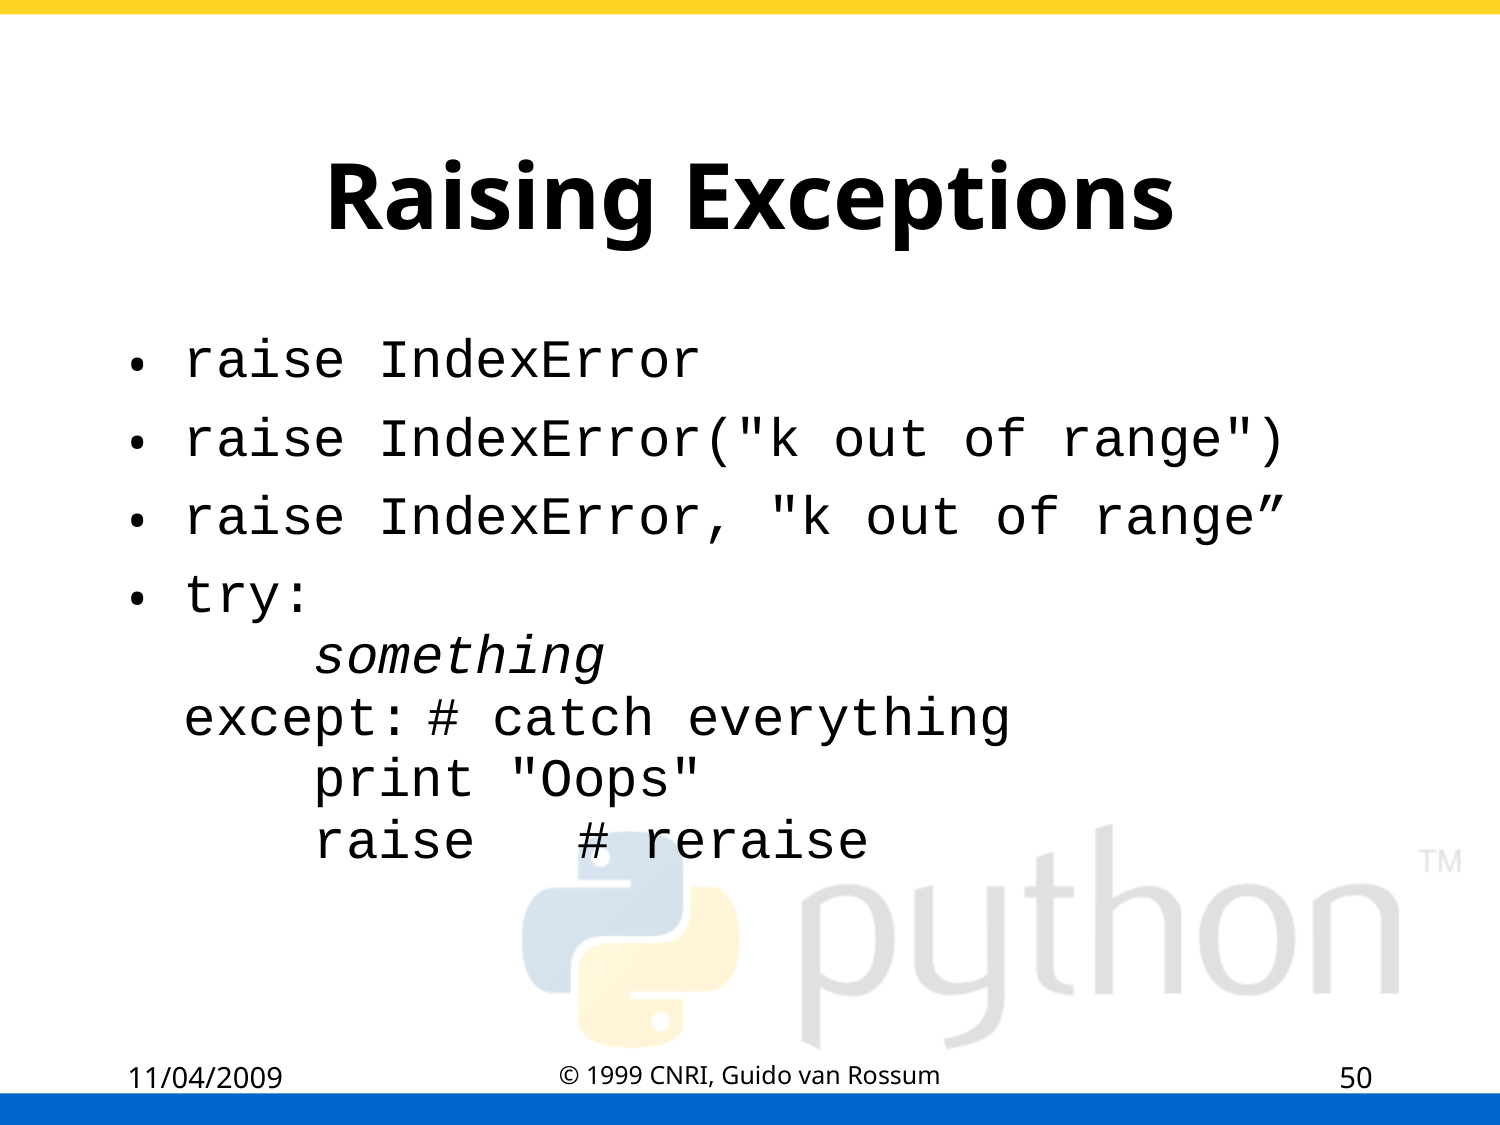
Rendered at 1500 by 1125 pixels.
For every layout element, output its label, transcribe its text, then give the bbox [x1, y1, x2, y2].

title Raising Exceptions [112, 99, 1388, 288]
list raise IndexError raise IndexError("k out of range") raise IndexError, "k out of range” try: something except: # catch everything print "Oops" raise # reraise [112, 324, 1388, 1001]
